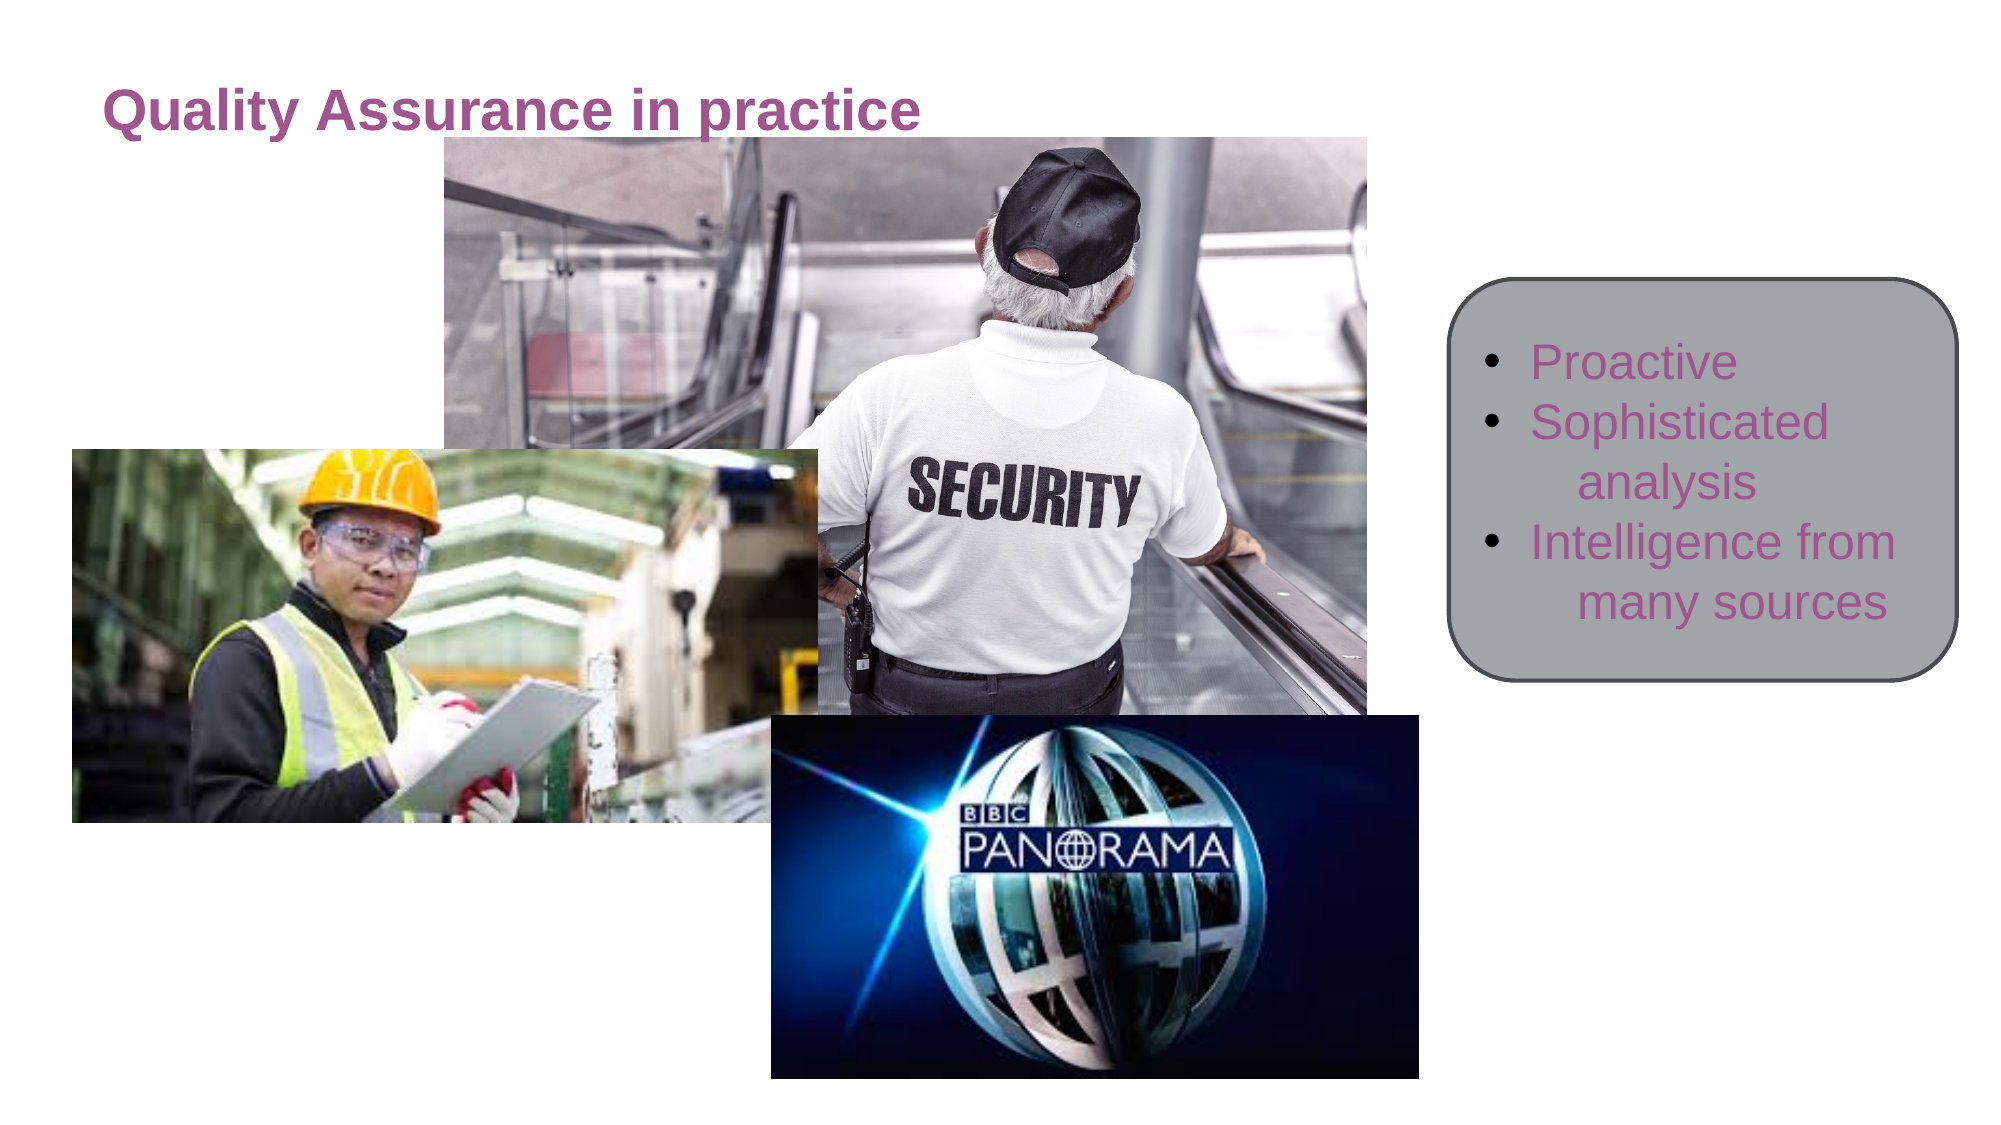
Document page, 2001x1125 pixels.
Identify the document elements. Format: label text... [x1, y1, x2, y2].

picture [72, 161, 1419, 1079]
title Quality Assurance in practice [102, 66, 1491, 161]
text_box Proactive Sophisticated analysis Intelligence from many sources [1448, 278, 1957, 681]
